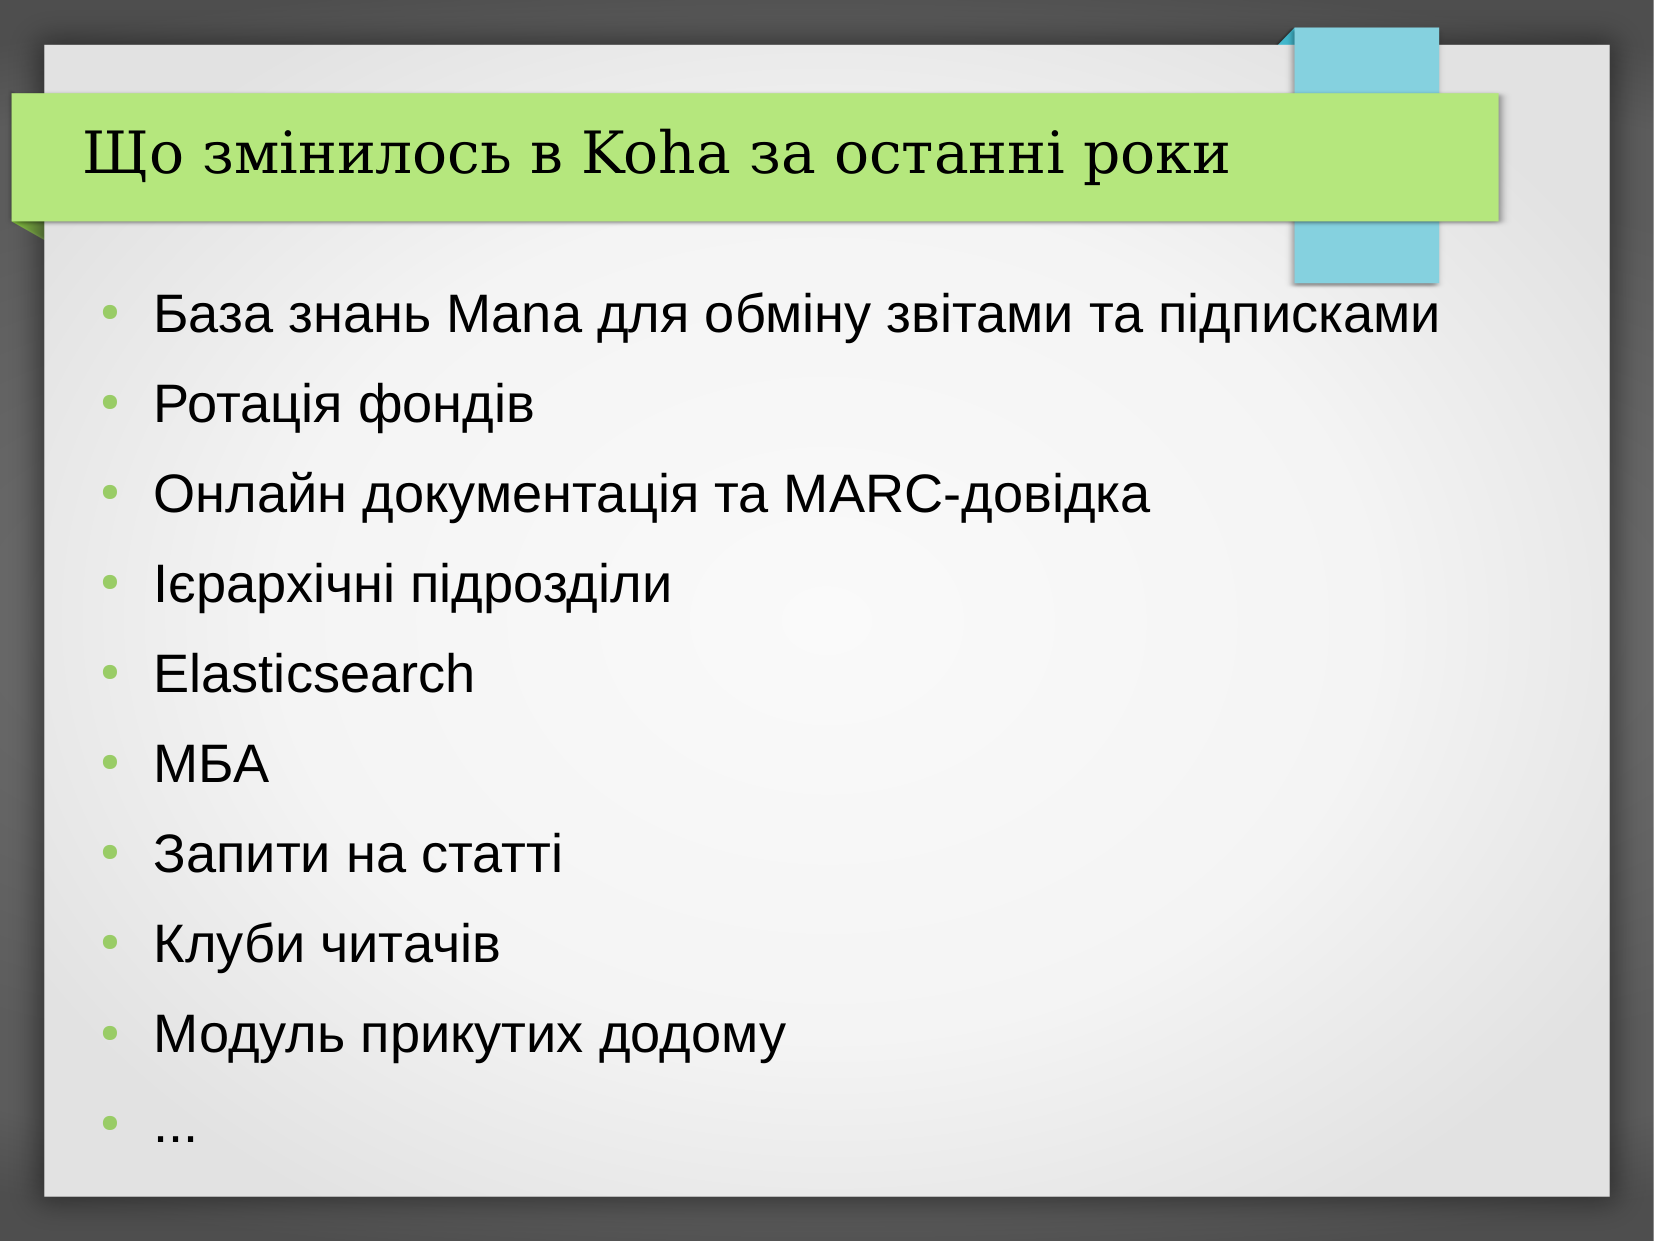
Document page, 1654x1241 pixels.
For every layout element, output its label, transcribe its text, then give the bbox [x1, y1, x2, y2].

picture [0, 0, 1654, 1241]
title Що змінилось в Koha за останні роки [82, 94, 1264, 213]
list База знань Mana для обміну звітами та підписками Ротація фондів Онлайн документація та MARC-довідка Ієрархічні підрозділи Elasticsearch МБА Запити на статті Клуби читачів Модуль прикутих додому ... [82, 283, 1571, 1158]
